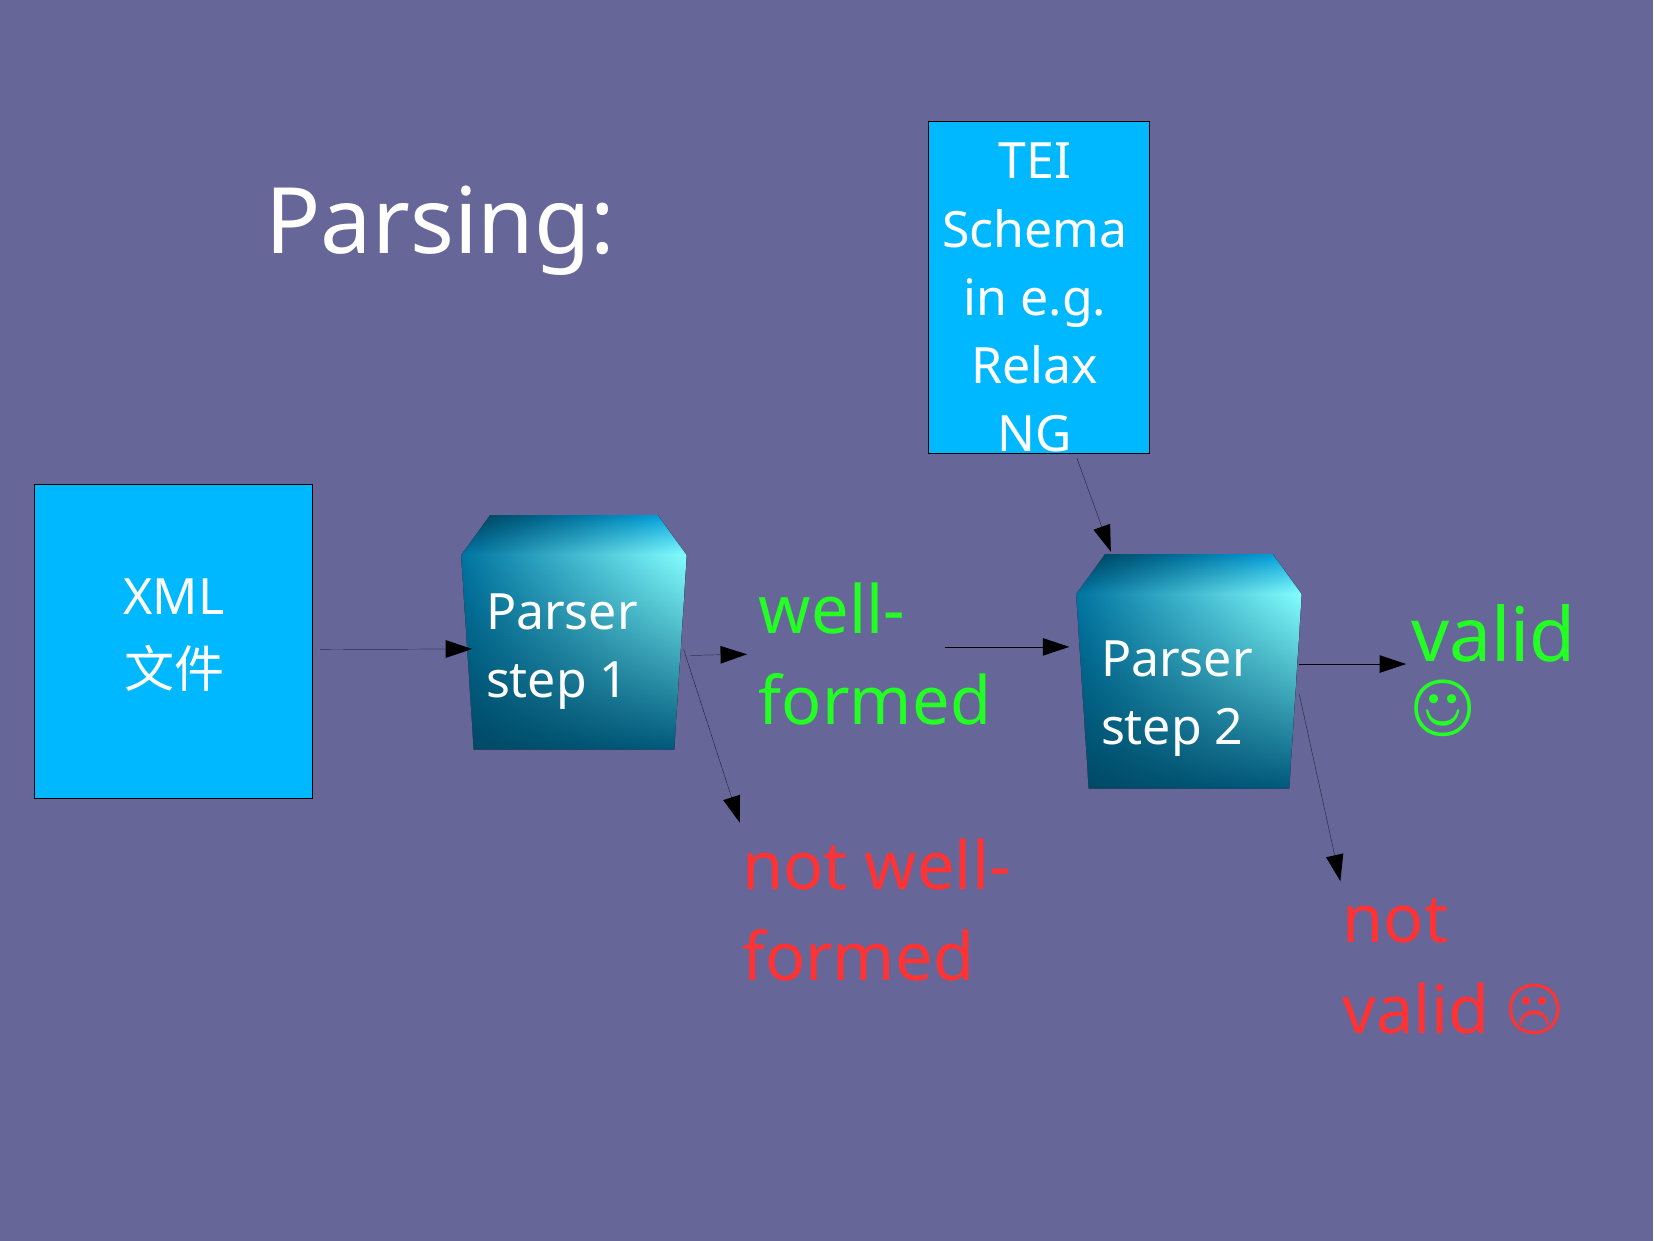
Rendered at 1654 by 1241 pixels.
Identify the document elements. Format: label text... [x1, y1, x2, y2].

text_box valid  [1411, 581, 1593, 766]
text_box well-formed [759, 562, 999, 741]
text_box [928, 121, 1150, 454]
title Parsing: [0, 114, 882, 322]
text_box TEI Schema in e.g. Relax NG [928, 125, 1142, 461]
text_box Parser step 2 [1101, 622, 1249, 757]
text_box XML 文件 [50, 560, 298, 696]
text_box not well-formed [742, 818, 1021, 998]
text_box not valid  [1342, 871, 1609, 1035]
text_box Parser step 1 [486, 576, 656, 711]
text_box [34, 484, 313, 799]
